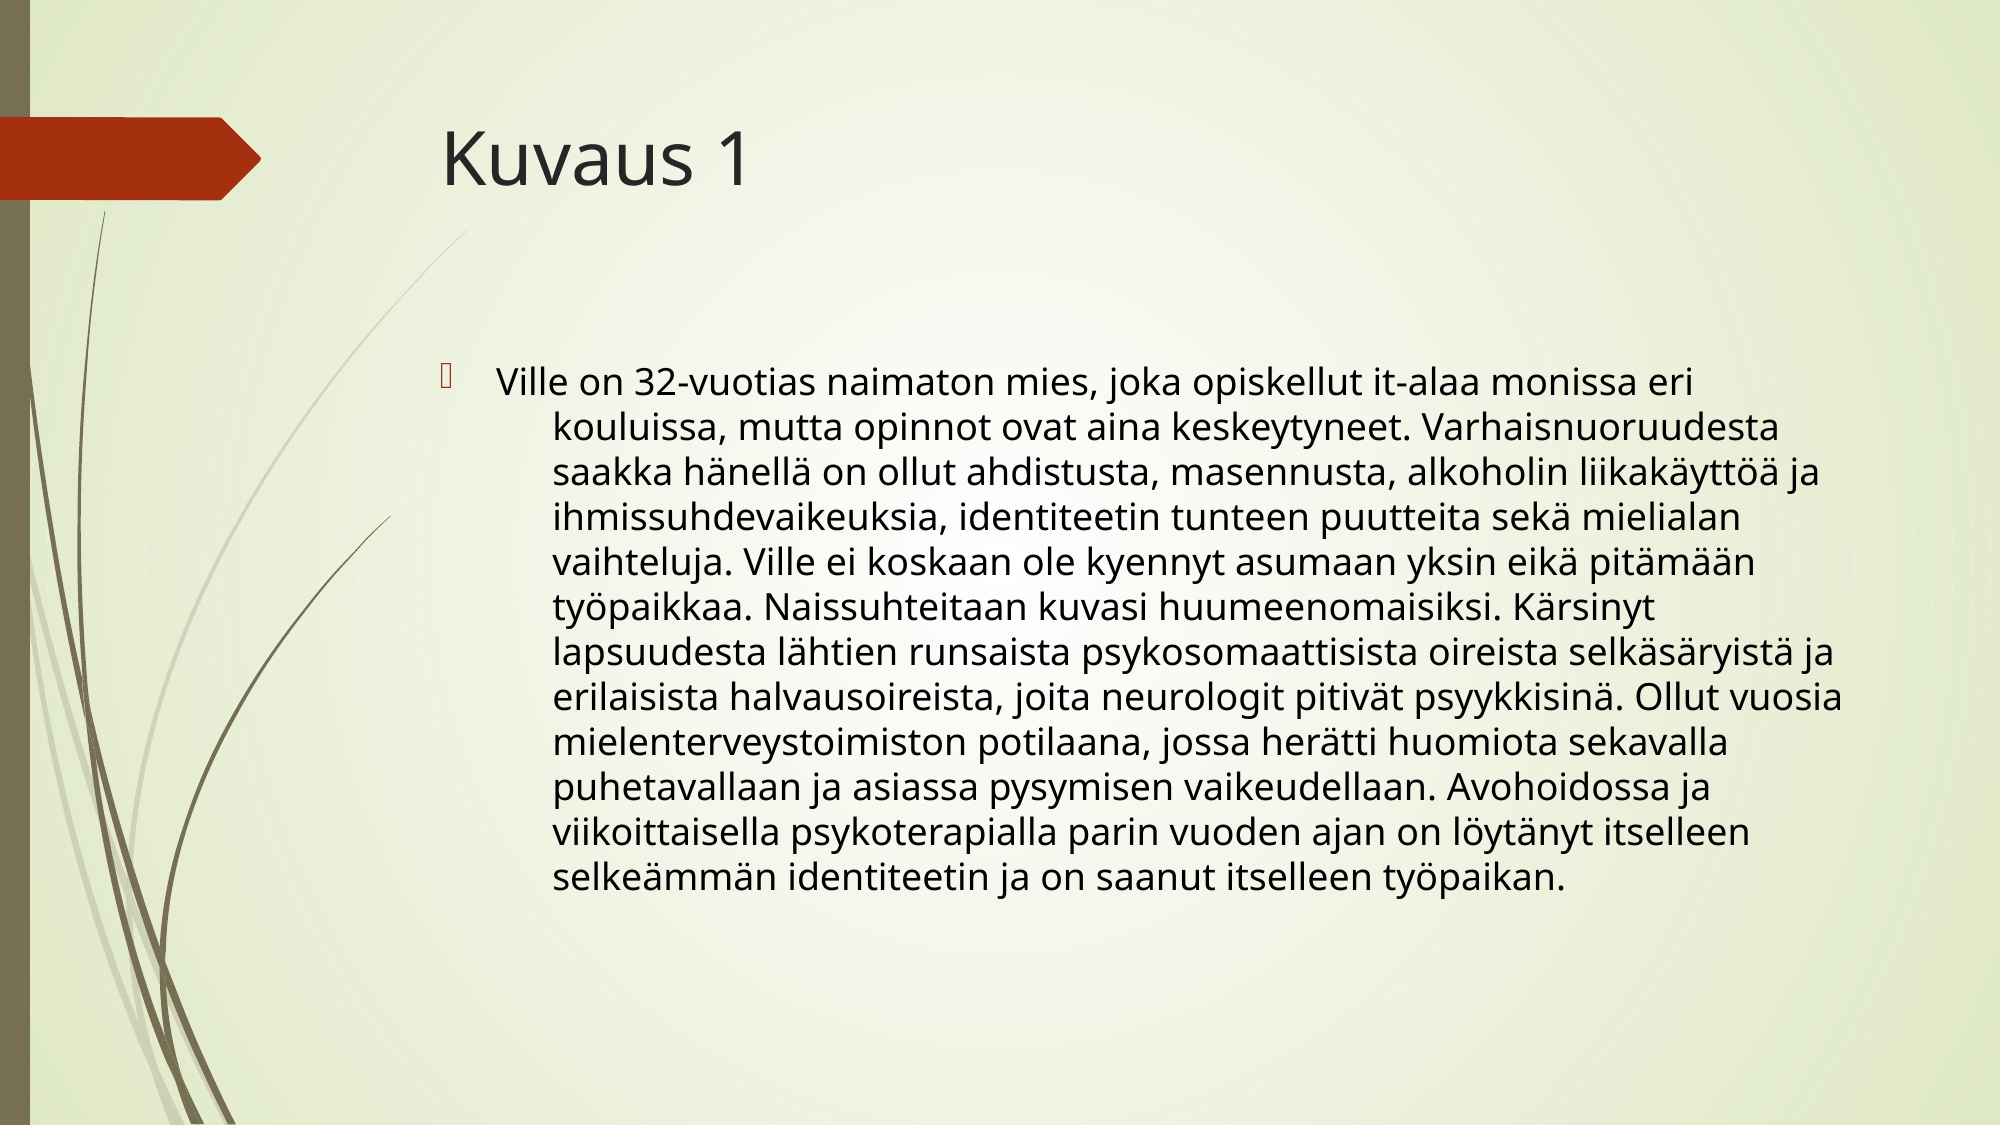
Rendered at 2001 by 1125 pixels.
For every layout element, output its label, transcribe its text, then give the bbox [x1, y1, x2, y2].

list Ville on 32-vuotias naimaton mies, joka opiskellut it-alaa monissa eri kouluissa, mutta opinnot ovat aina keskeytyneet. Varhaisnuoruudesta saakka hänellä on ollut ahdistusta, masennusta, alkoholin liikakäyttöä ja ihmissuhdevaikeuksia, identiteetin tunteen puutteita sekä mielialan vaihteluja. Ville ei koskaan ole kyennyt asumaan yksin eikä pitämään työpaikkaa. Naissuhteitaan kuvasi huumeenomaisiksi. Kärsinyt lapsuudesta lähtien runsaista psykosomaattisista oireista selkäsäryistä ja erilaisista halvausoireista, joita neurologit pitivät psyykkisinä. Ollut vuosia mielenterveystoimiston potilaana, jossa herätti huomiota sekavalla puhetavallaan ja asiassa pysymisen vaikeudellaan. Avohoidossa ja viikoittaisella psykoterapialla parin vuoden ajan on löytänyt itselleen selkeämmän identiteetin ja on saanut itselleen työpaikan. [424, 350, 1888, 970]
title Kuvaus 1 [425, 102, 1888, 313]
